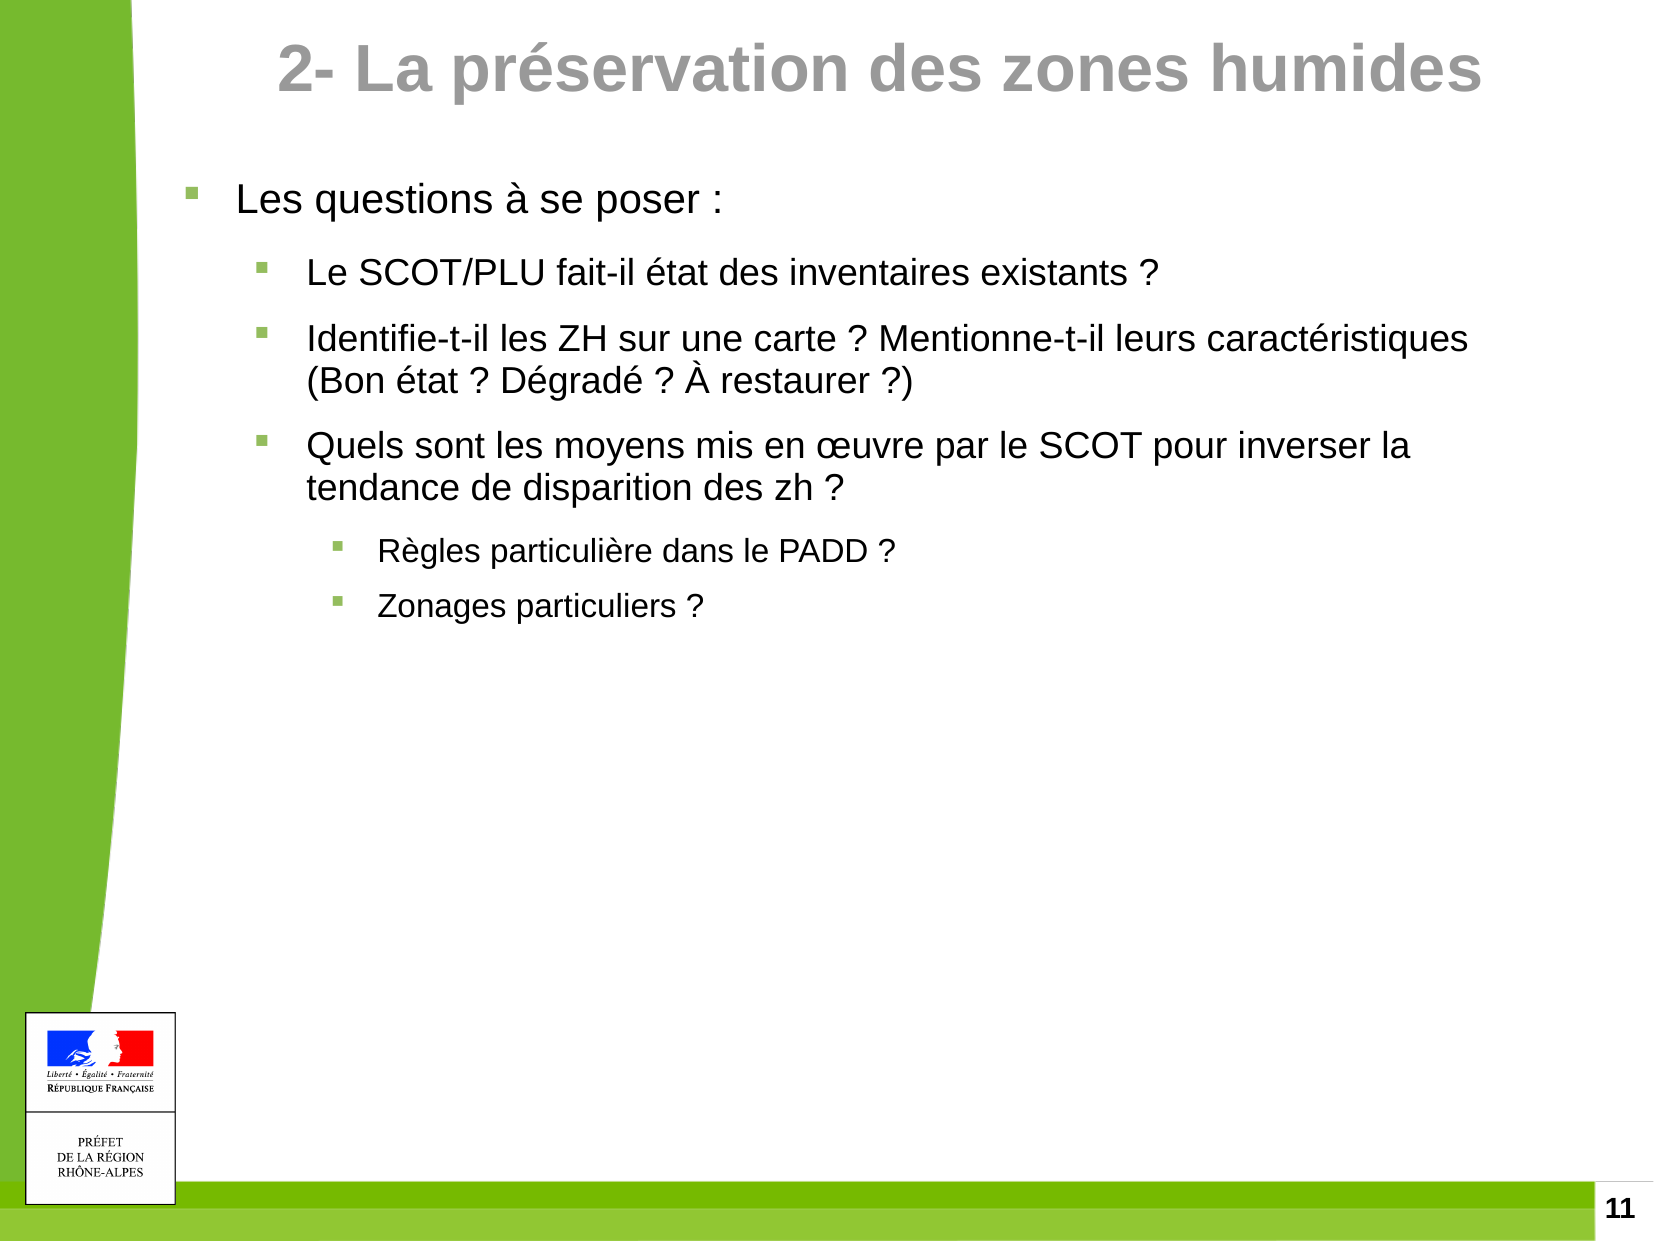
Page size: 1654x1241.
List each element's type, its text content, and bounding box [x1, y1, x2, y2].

list Les questions à se poser : Le SCOT/PLU fait-il état des inventaires existants ? Identifie-t-il les ZH sur une carte ? Mentionne-t-il leurs caractéristiques (Bon état ? Dégradé ? À restaurer ?) Quels sont les moyens mis en œuvre par le SCOT pour inverser la tendance de disparition des zh ? Règles particulière dans le PADD ? Zonages particuliers ? [164, 175, 1494, 1008]
picture [0, 0, 1654, 1241]
title 2- La préservation des zones humides [163, 0, 1599, 165]
